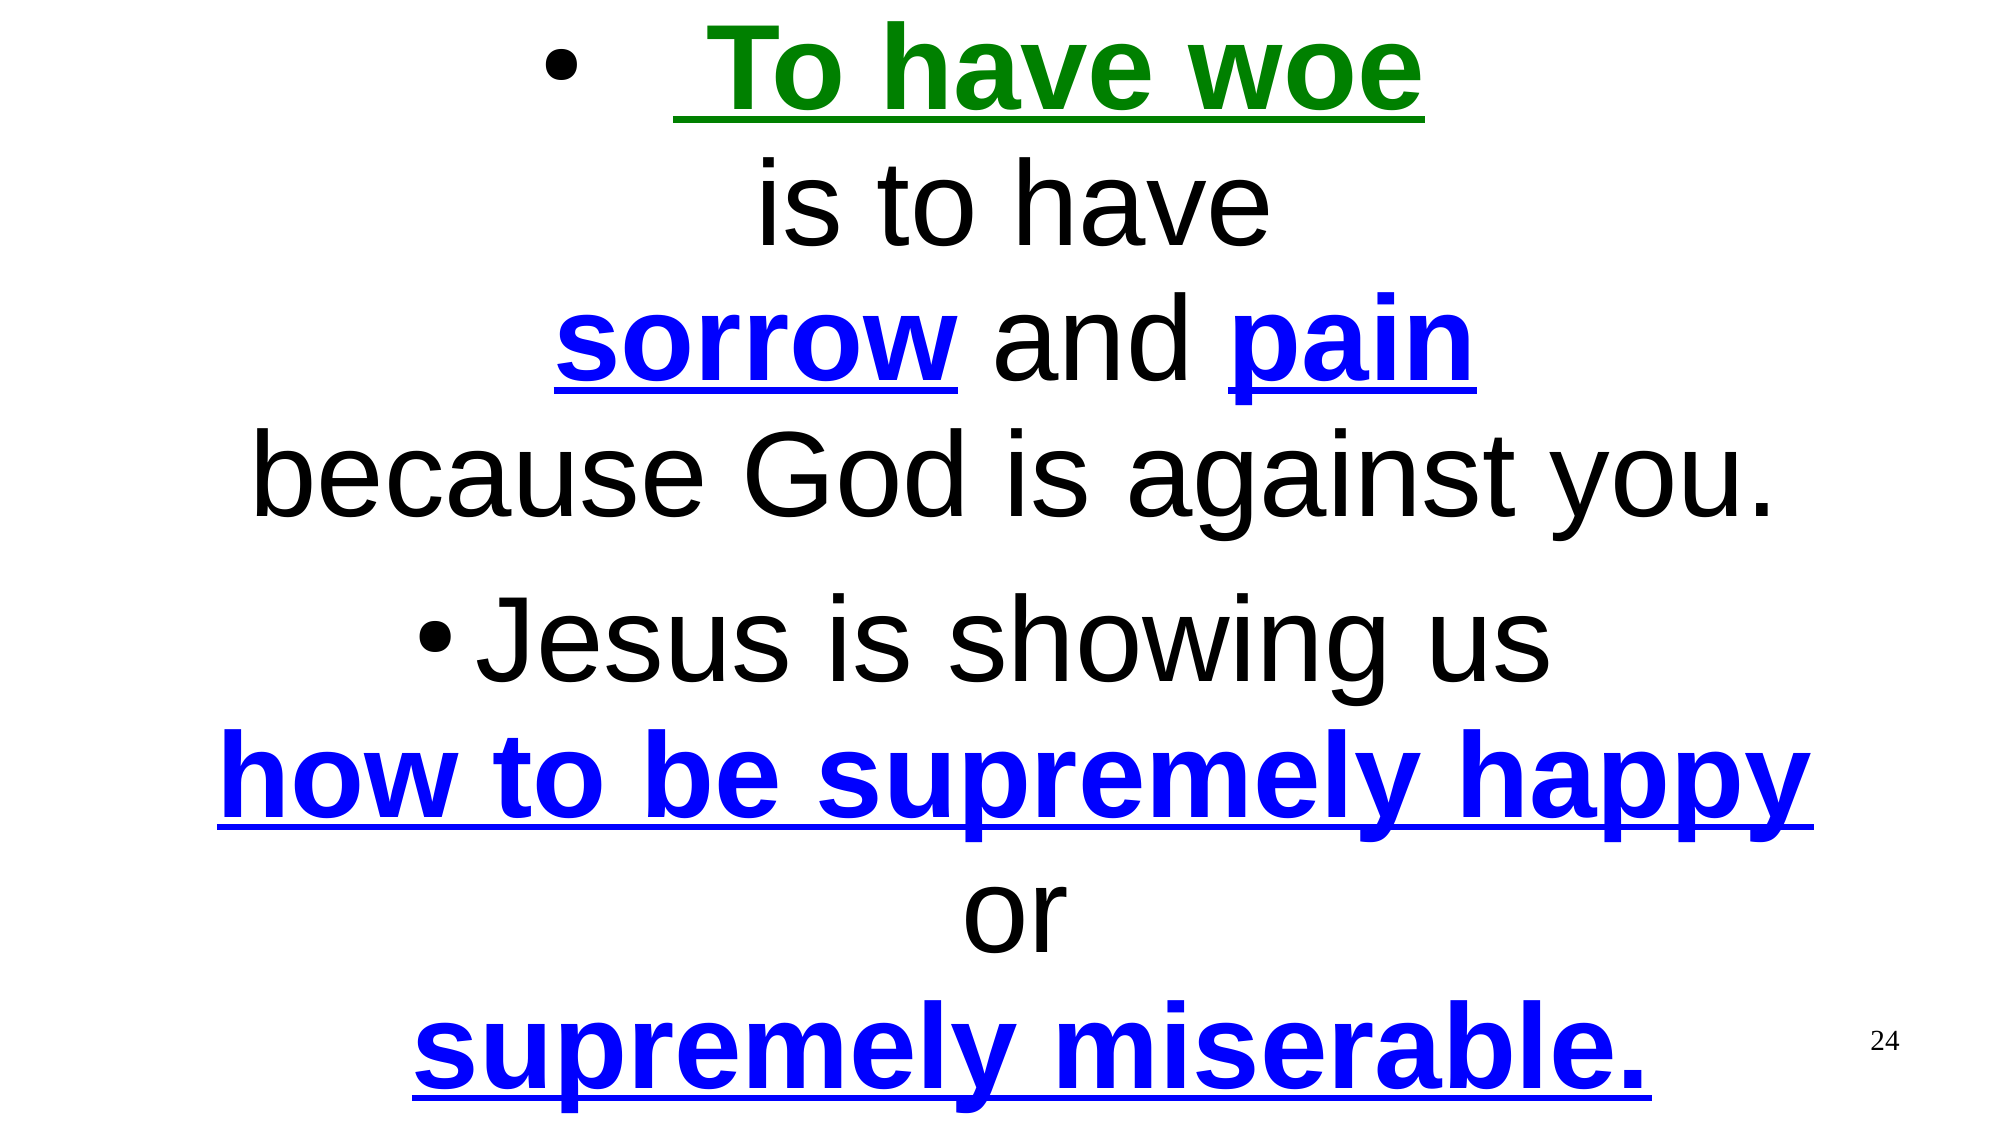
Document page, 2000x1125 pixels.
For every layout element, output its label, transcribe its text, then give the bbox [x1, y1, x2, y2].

list To have woe is to have sorrow and pain because God is against you. Jesus is showing us how to be supremely happy or supremely miserable. [0, 0, 1996, 1123]
